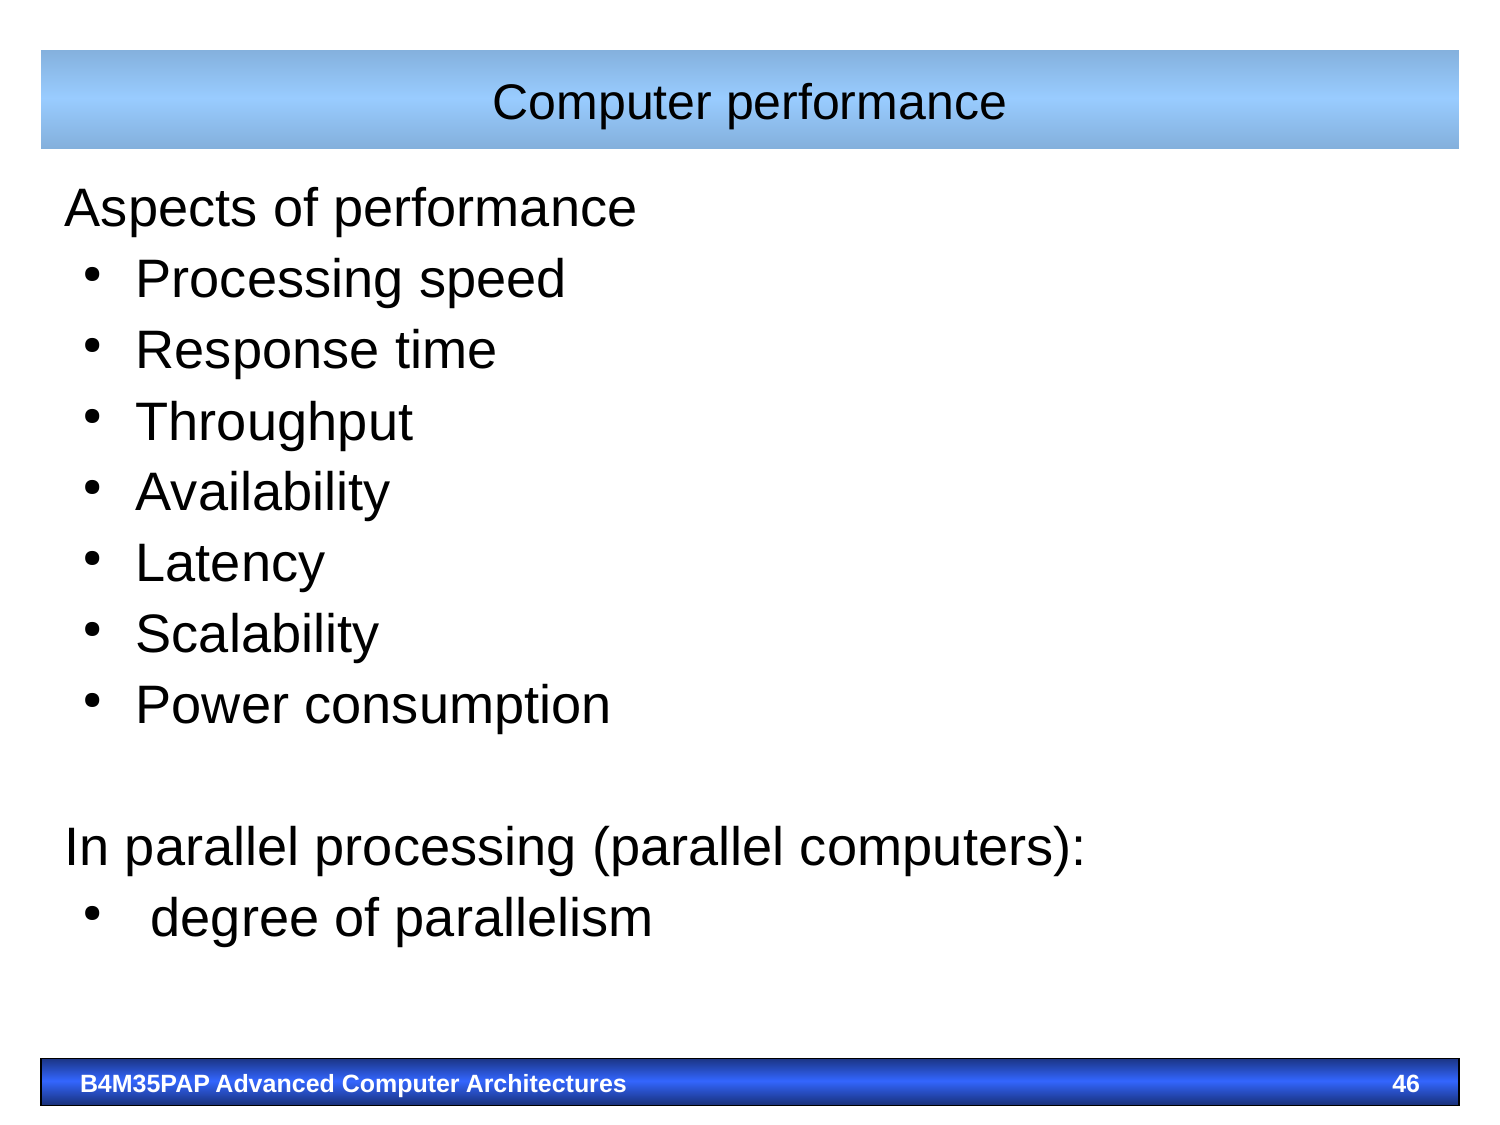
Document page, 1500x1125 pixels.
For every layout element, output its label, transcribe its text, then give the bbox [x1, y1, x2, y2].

title Computer performance [41, 50, 1459, 149]
list Aspects of performance Processing speed Response time Throughput Availability Latency Scalability Power consumption In parallel processing (parallel computers): degree of parallelism [64, 172, 1436, 1056]
